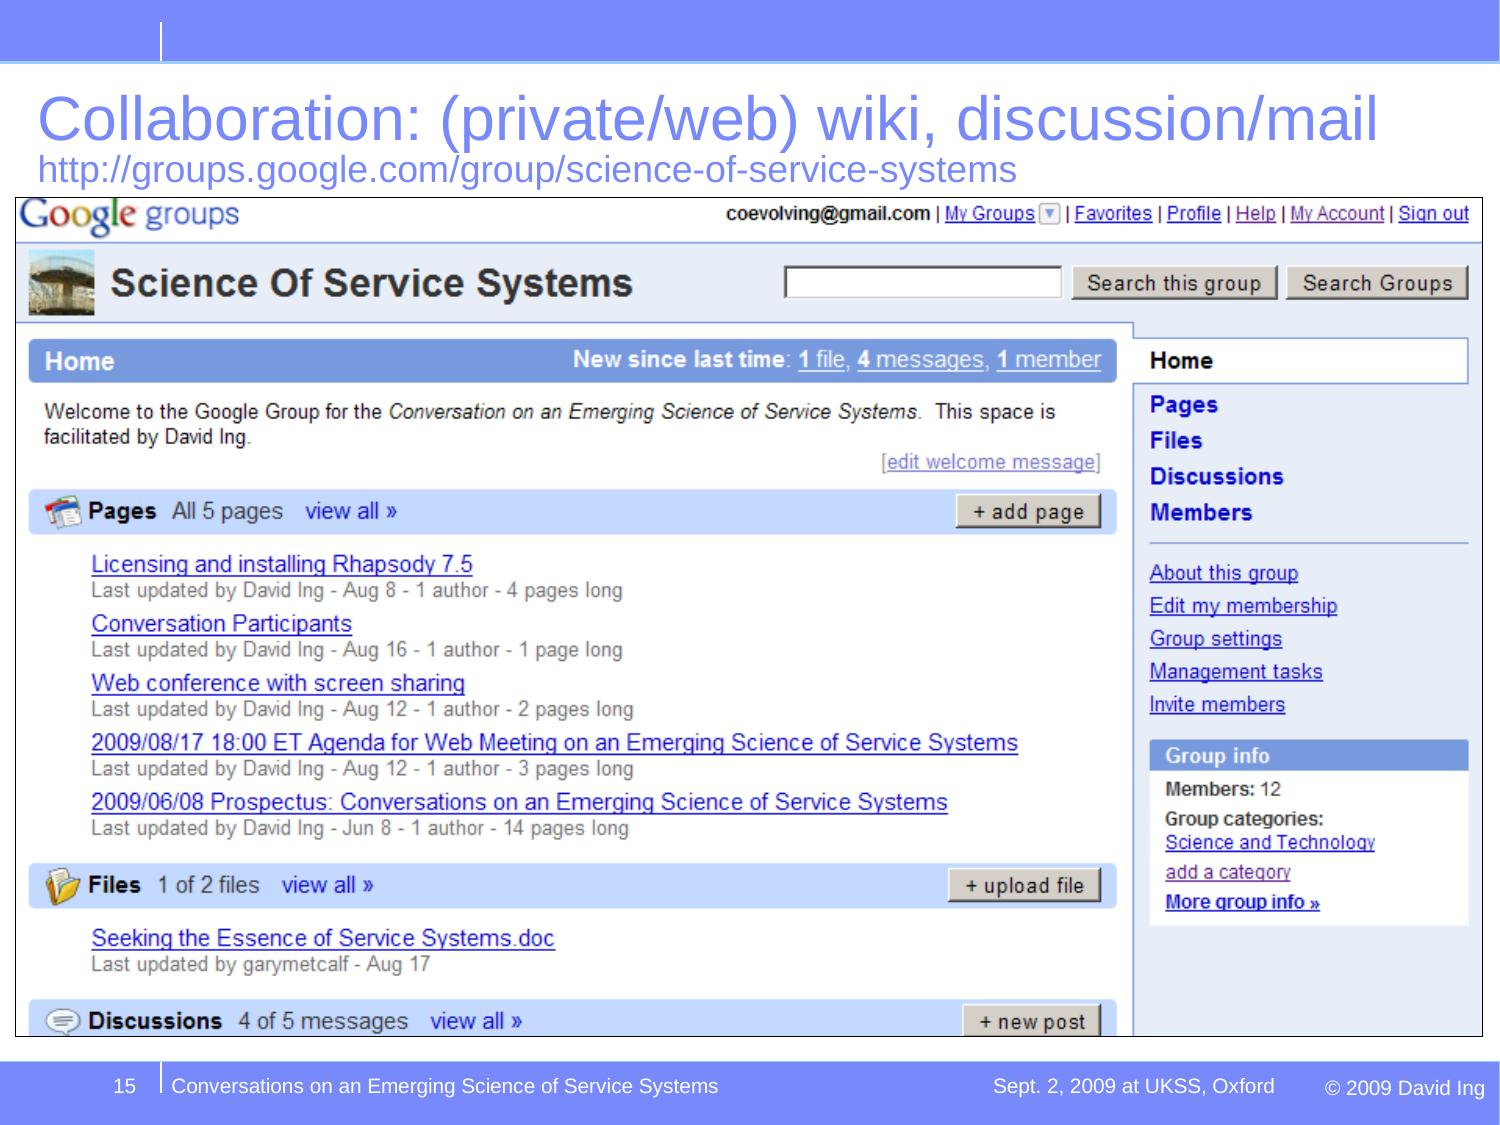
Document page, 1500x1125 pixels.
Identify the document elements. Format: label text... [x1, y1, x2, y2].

title Collaboration: (private/web) wiki, discussion/mail http://groups.google.com/group/science-of-service-systems [37, 89, 1463, 197]
picture [15, 197, 1483, 1037]
